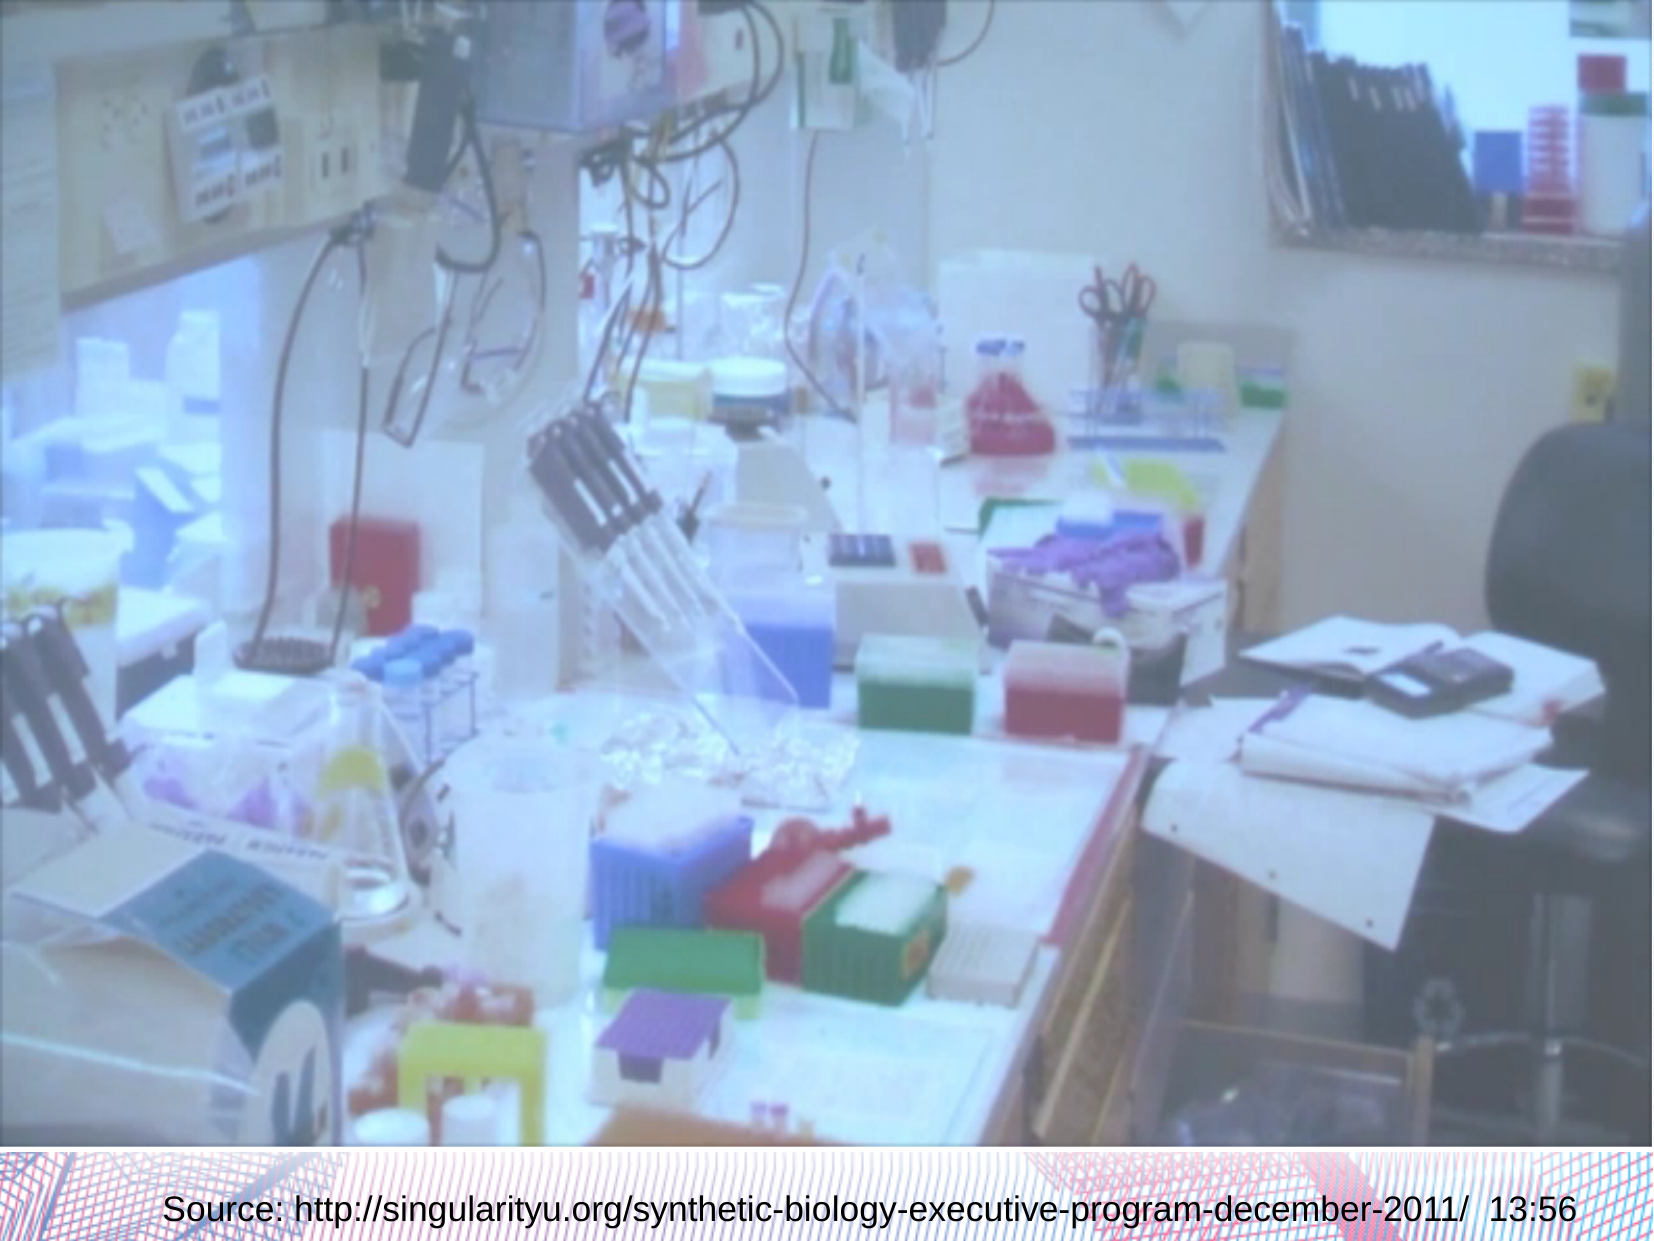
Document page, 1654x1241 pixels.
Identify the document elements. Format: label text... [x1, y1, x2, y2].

text_box Source: http://singularityu.org/synthetic-biology-executive-program-december-2011/ 13:56 [147, 1181, 1624, 1236]
picture [0, 0, 1654, 1241]
